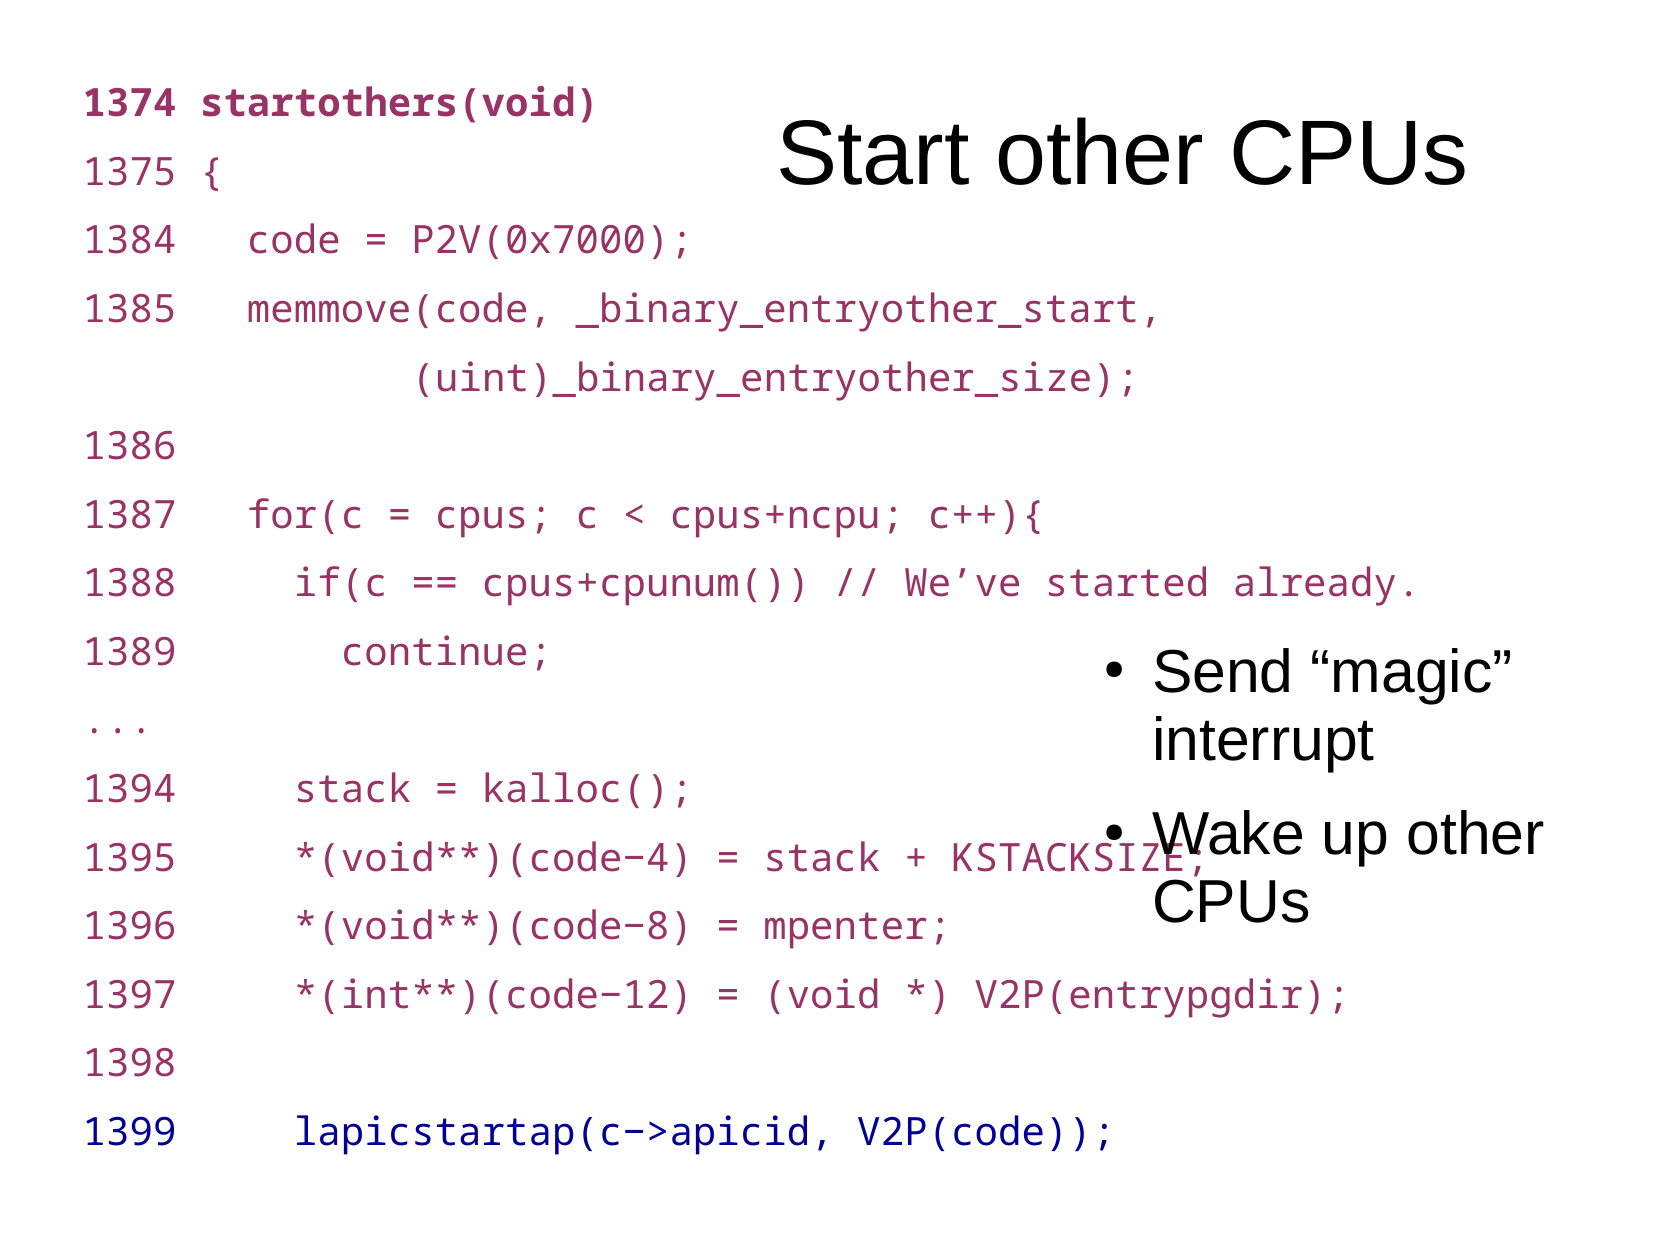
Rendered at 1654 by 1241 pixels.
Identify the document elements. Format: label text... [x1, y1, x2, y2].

list Send “magic” interrupt Wake up other CPUs [1087, 637, 1613, 938]
title Start other CPUs [675, 49, 1571, 257]
list 1374 startothers(void) 1375 { 1384 code = P2V(0x7000); 1385 memmove(code, _binary_entryother_start, (uint)_binary_entryother_size); 1386 1387 for(c = cpus; c < cpus+ncpu; c++){ 1388 if(c == cpus+cpunum()) // We’ve started already. 1389 continue; ... 1394 stack = kalloc(); 1395 *(void**)(code−4) = stack + KSTACKSIZE; 1396 *(void**)(code−8) = mpenter; 1397 *(int**)(code−12) = (void *) V2P(entrypgdir); 1398 1399 lapicstartap(c−>apicid, V2P(code)); [82, 75, 1571, 1163]
